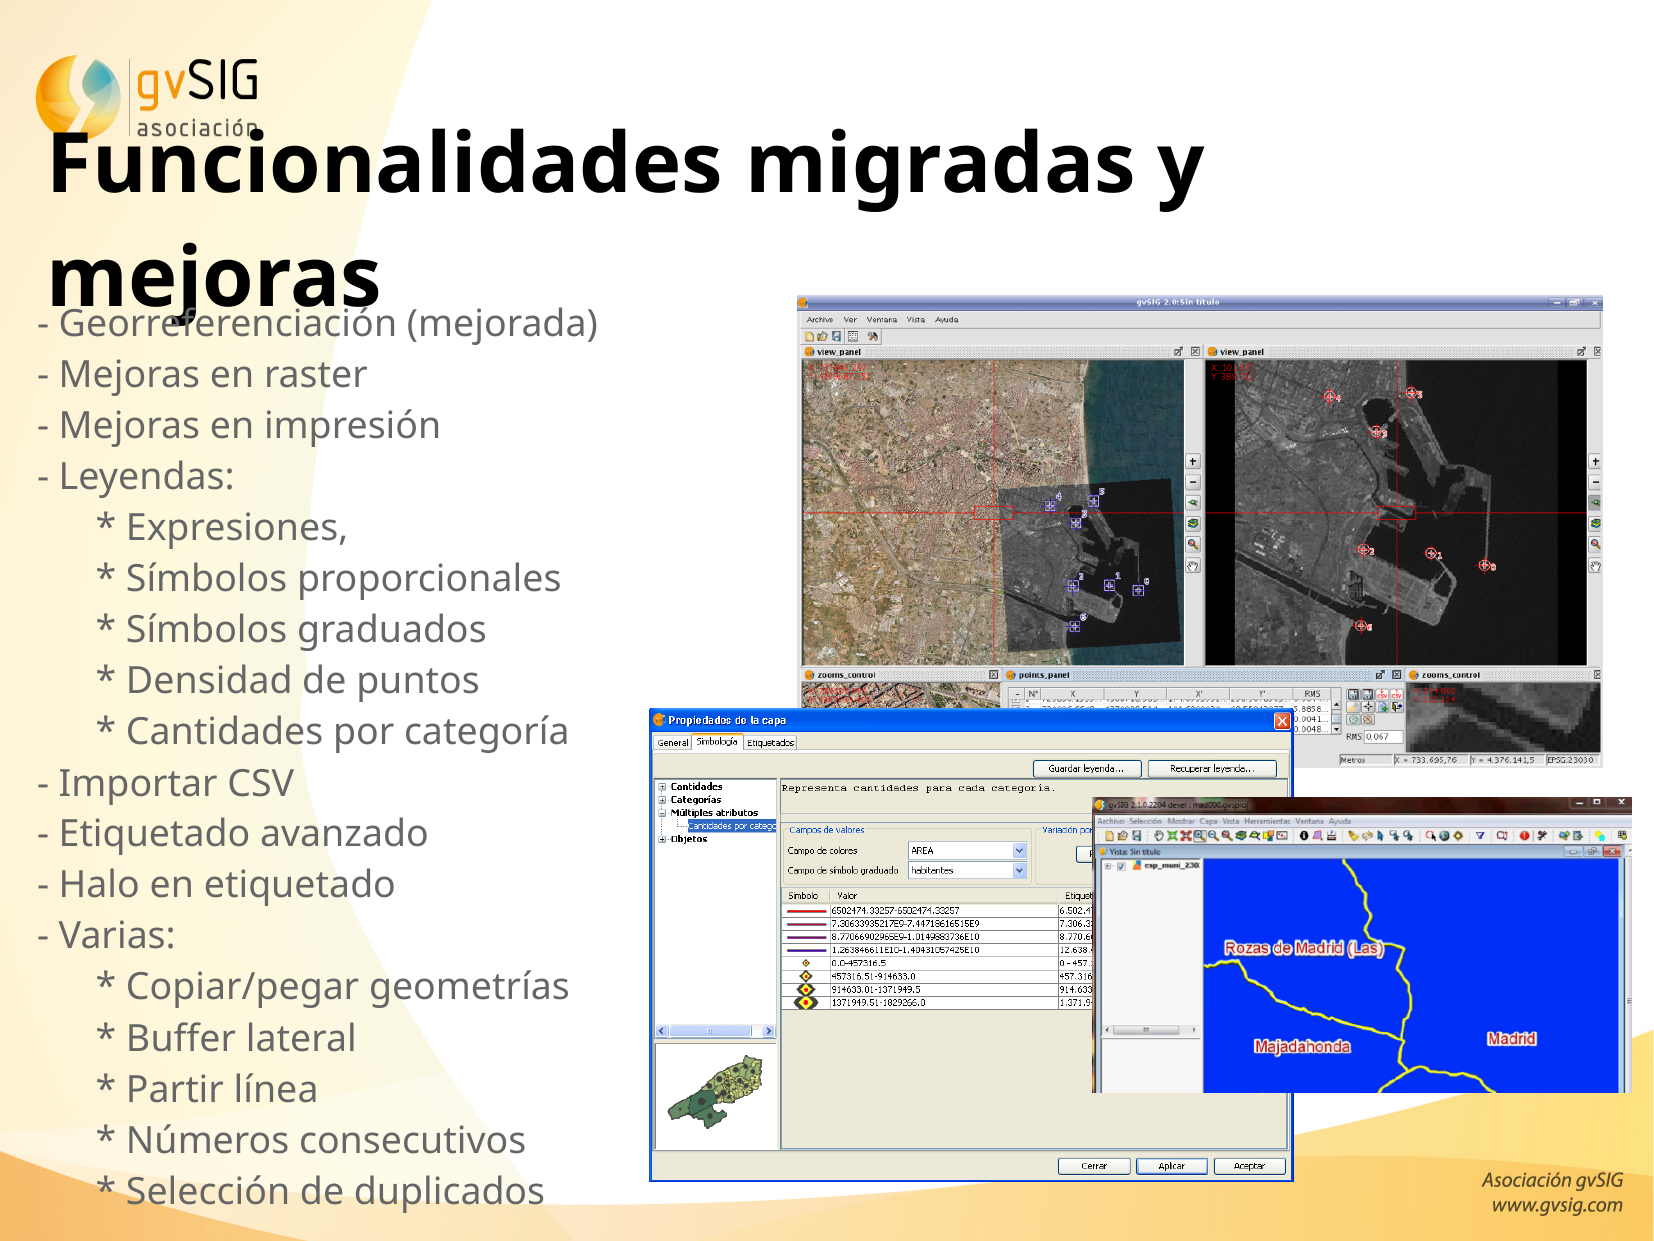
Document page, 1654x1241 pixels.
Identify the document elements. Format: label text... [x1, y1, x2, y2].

title Funcionalidades migradas y mejoras [46, 170, 1534, 265]
picture [0, 0, 1654, 1241]
text_box - Georreferenciación (mejorada) - Mejoras en raster - Mejoras en impresión - Leyendas: * Expresiones, * Símbolos proporcionales * Símbolos graduados * Densidad de puntos * Cantidades por categoría - Importar CSV - Etiquetado avanzado - Halo en etiquetado - Varias: * Copiar/pegar geometrías * Buffer lateral * Partir línea * Números consecutivos * Selección de duplicados [22, 289, 934, 1108]
